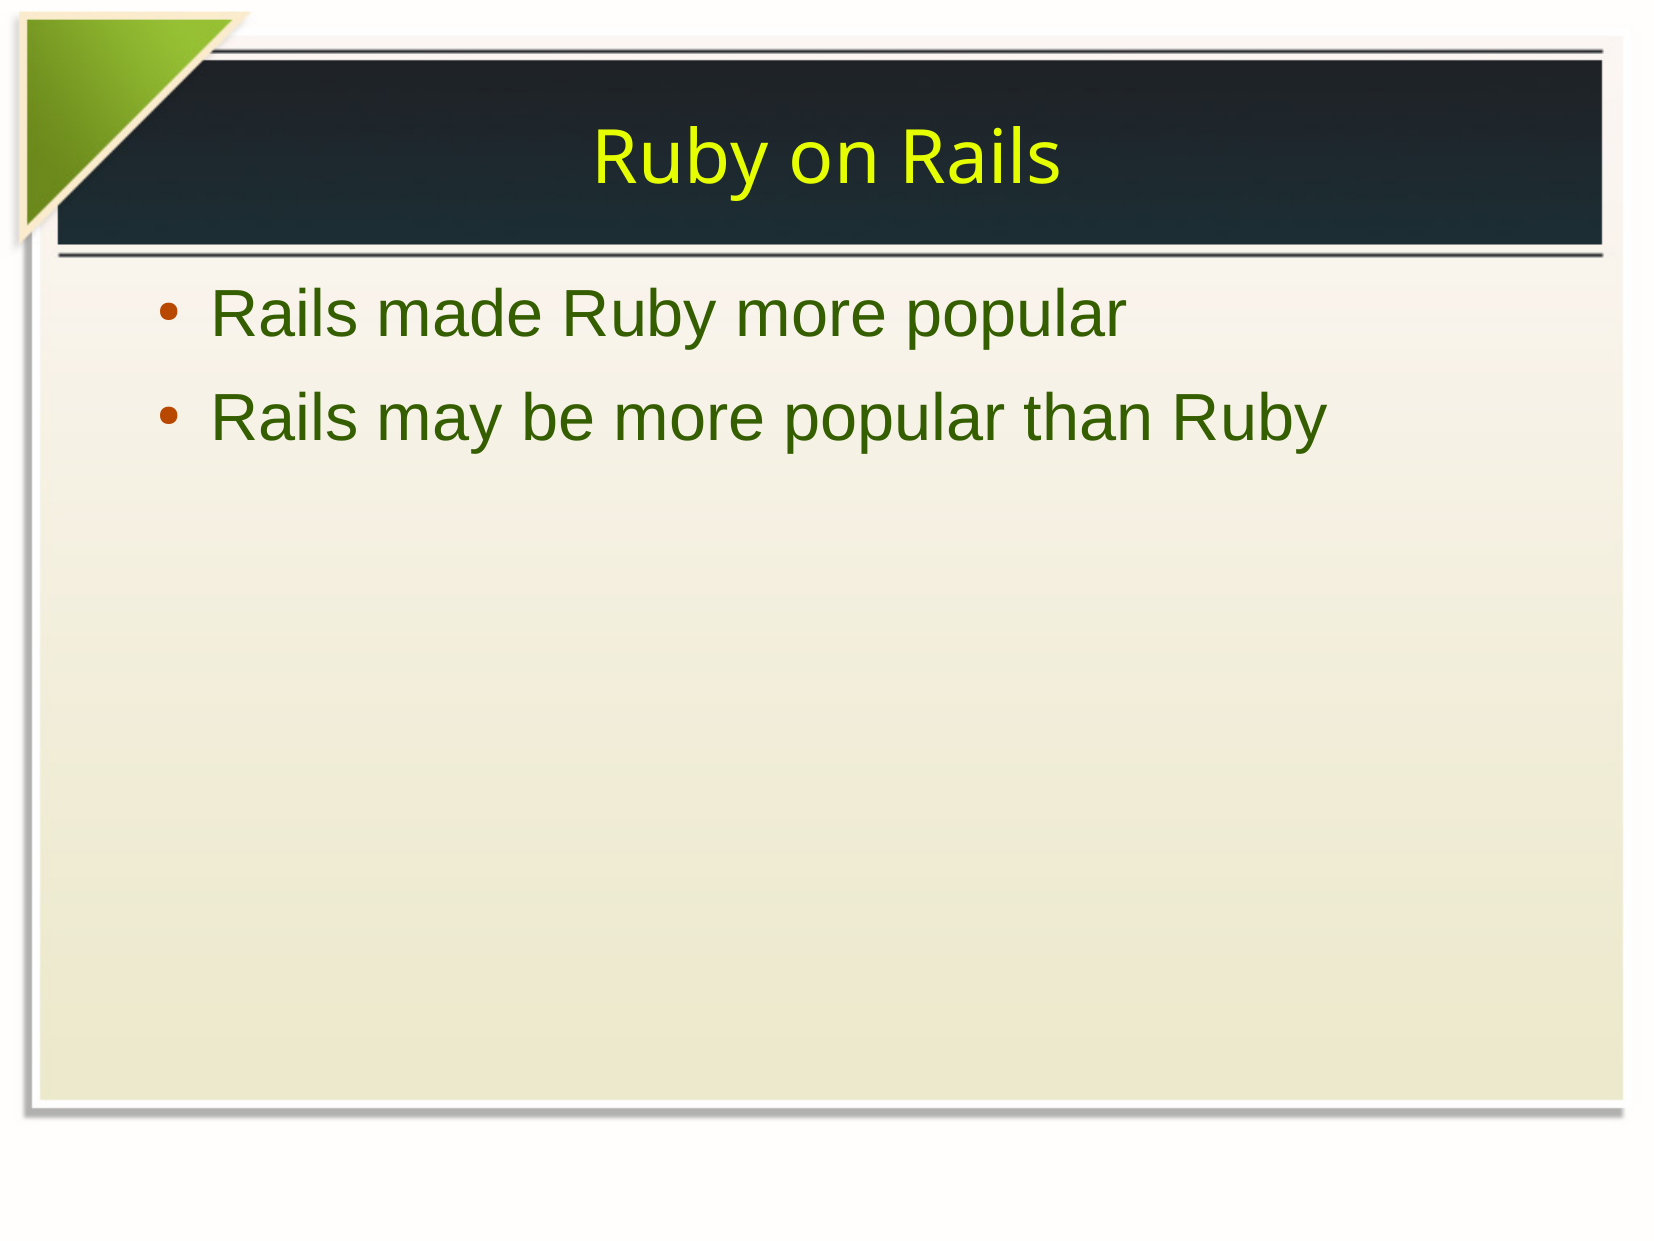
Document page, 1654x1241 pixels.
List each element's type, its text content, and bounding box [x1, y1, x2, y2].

title Ruby on Rails [121, 73, 1534, 237]
list Rails made Ruby more popular Rails may be more popular than Ruby [121, 276, 1534, 1087]
picture [0, 0, 1654, 1241]
